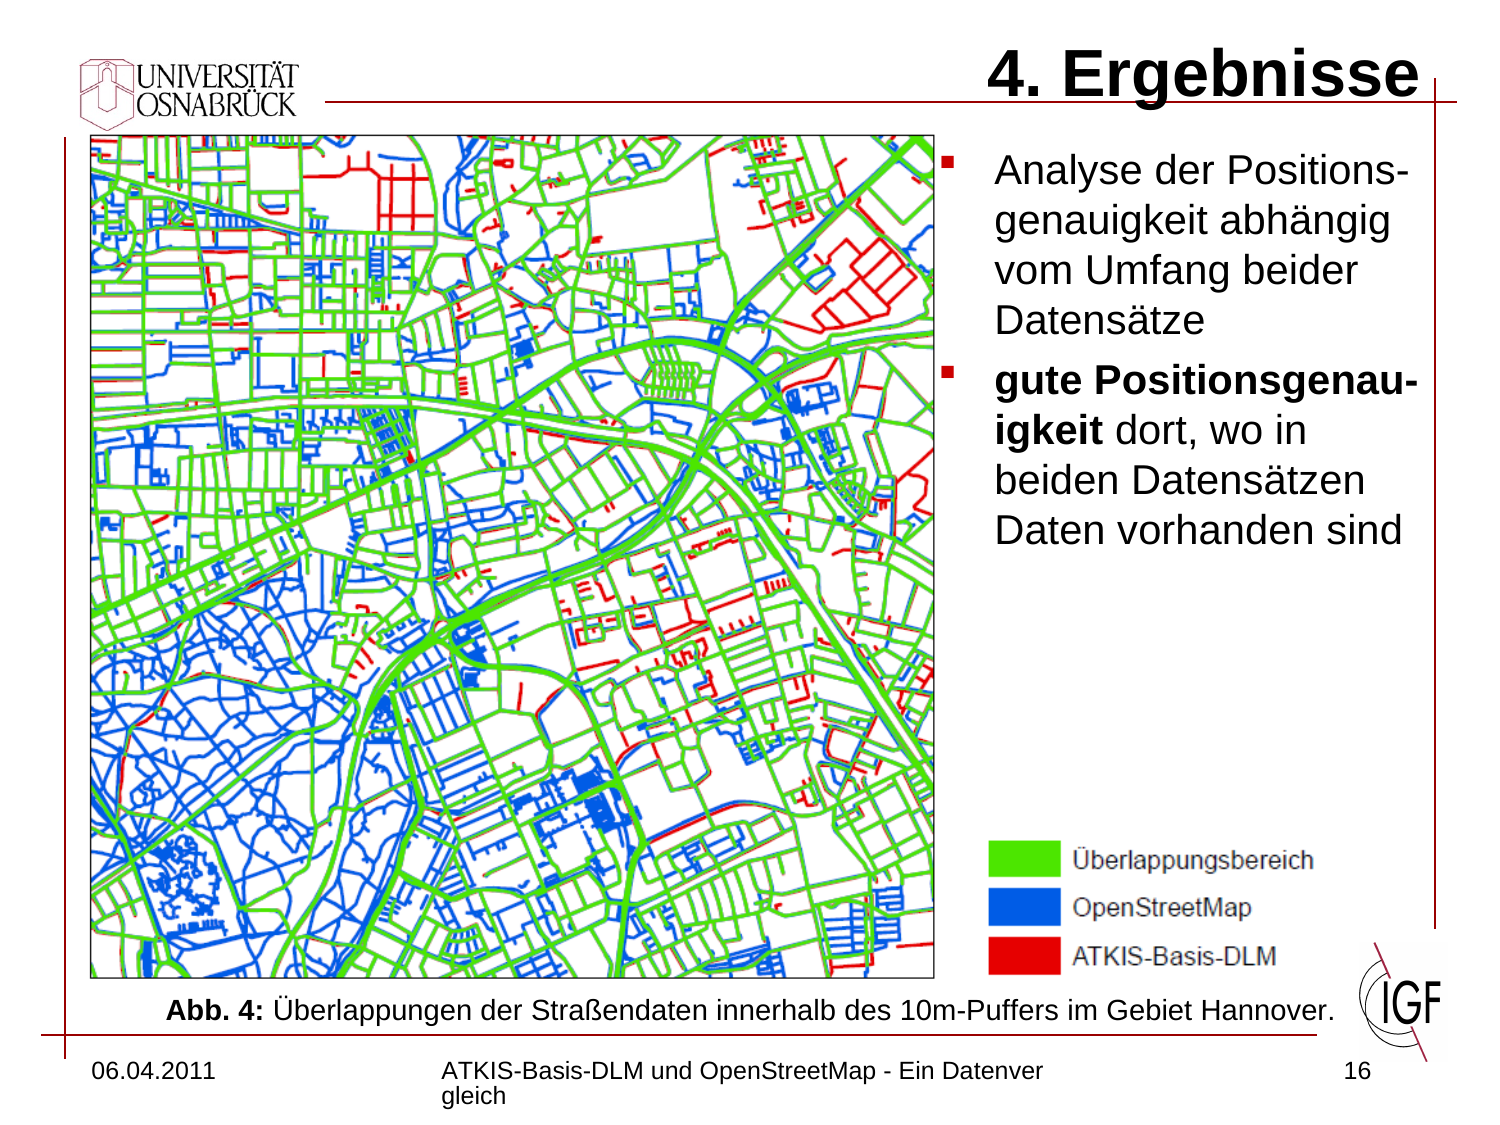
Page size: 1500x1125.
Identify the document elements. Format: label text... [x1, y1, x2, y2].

text_box Abb. 4: Überlappungen der Straßendaten innerhalb des 10m-Puffers im Gebiet Hannover. [86, 984, 1416, 1035]
list Analyse der Positions-genauigkeit abhängig vom Umfang beider Datensätze gute Positionsgenau-igkeit dort, wo in beiden Datensätzen Daten vorhanden sind [941, 134, 1441, 1007]
title 4. Ergebnisse [460, 18, 1436, 121]
picture [978, 833, 1323, 983]
picture [79, 59, 941, 984]
picture [1359, 942, 1448, 1062]
